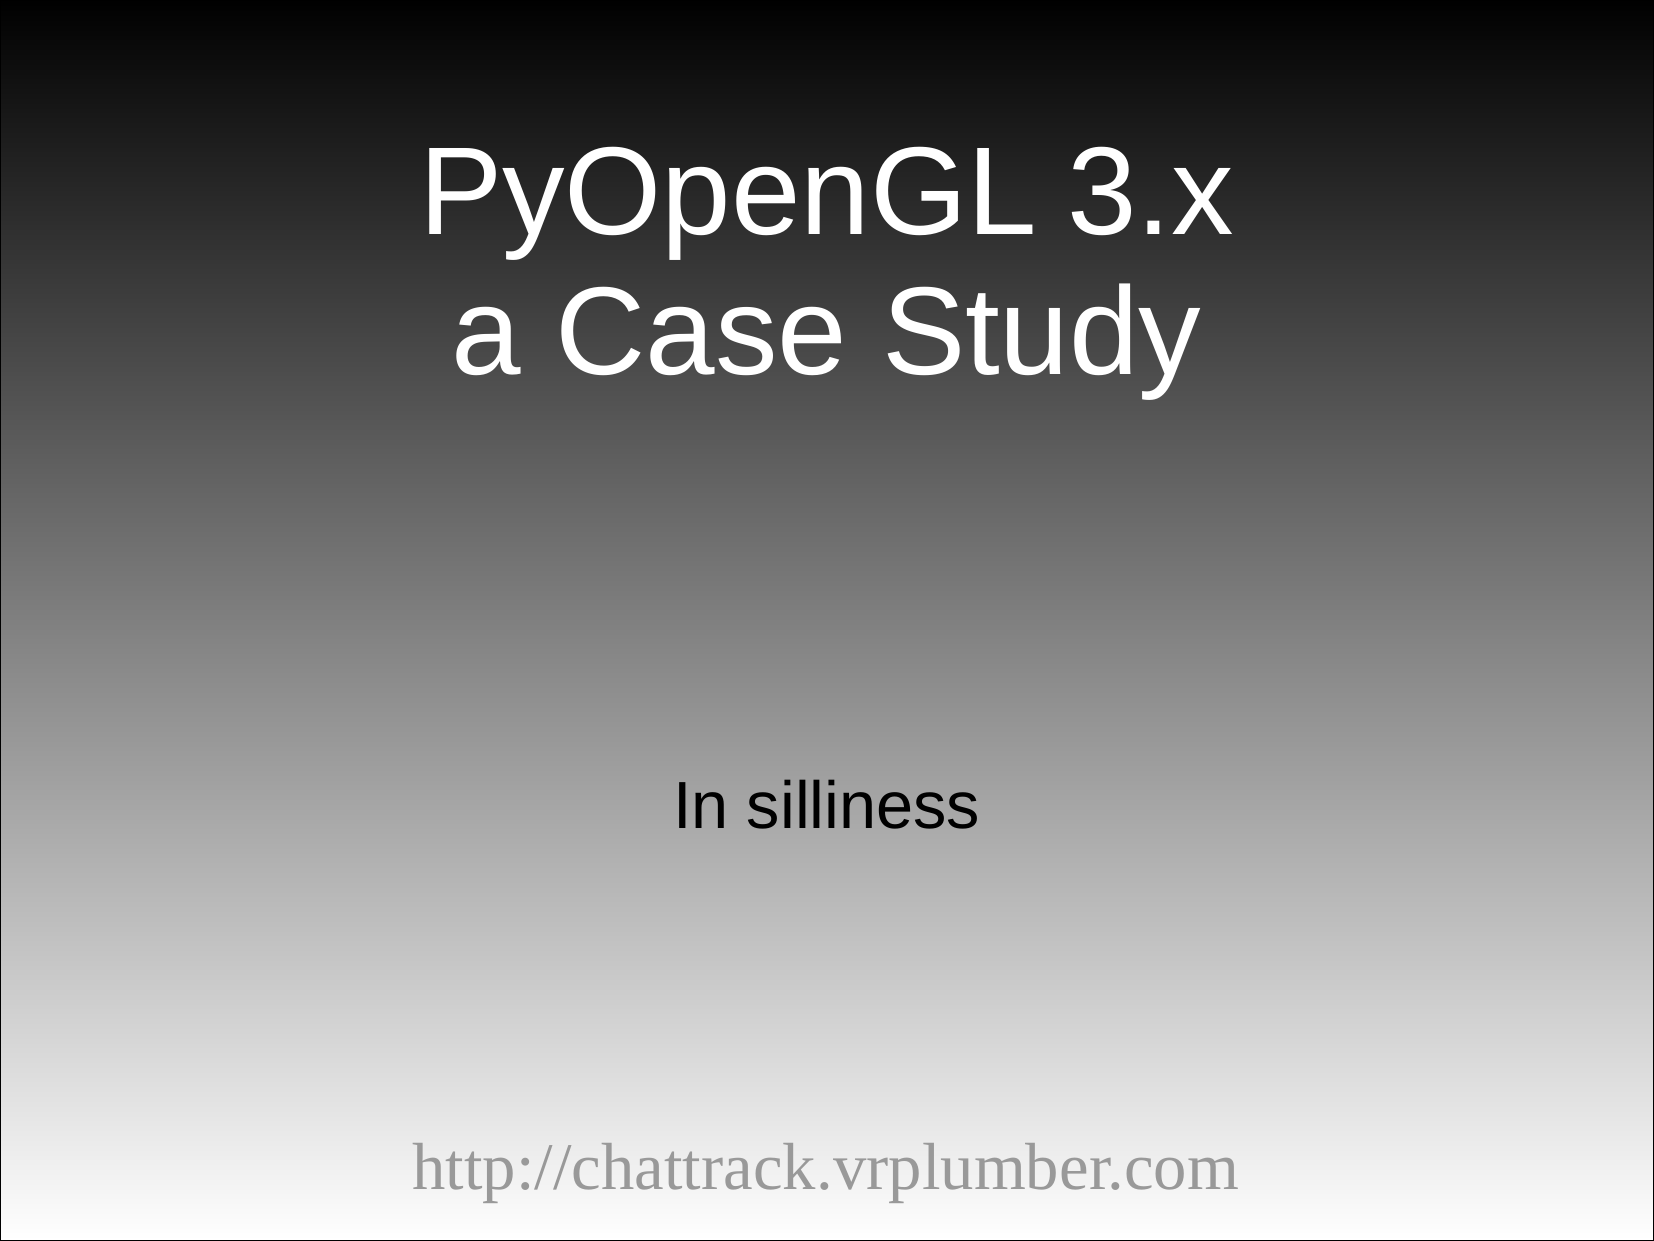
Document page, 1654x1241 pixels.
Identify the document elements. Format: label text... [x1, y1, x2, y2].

title PyOpenGL 3.x a Case Study [0, 49, 1654, 473]
subtitle In silliness [29, 395, 1625, 1215]
